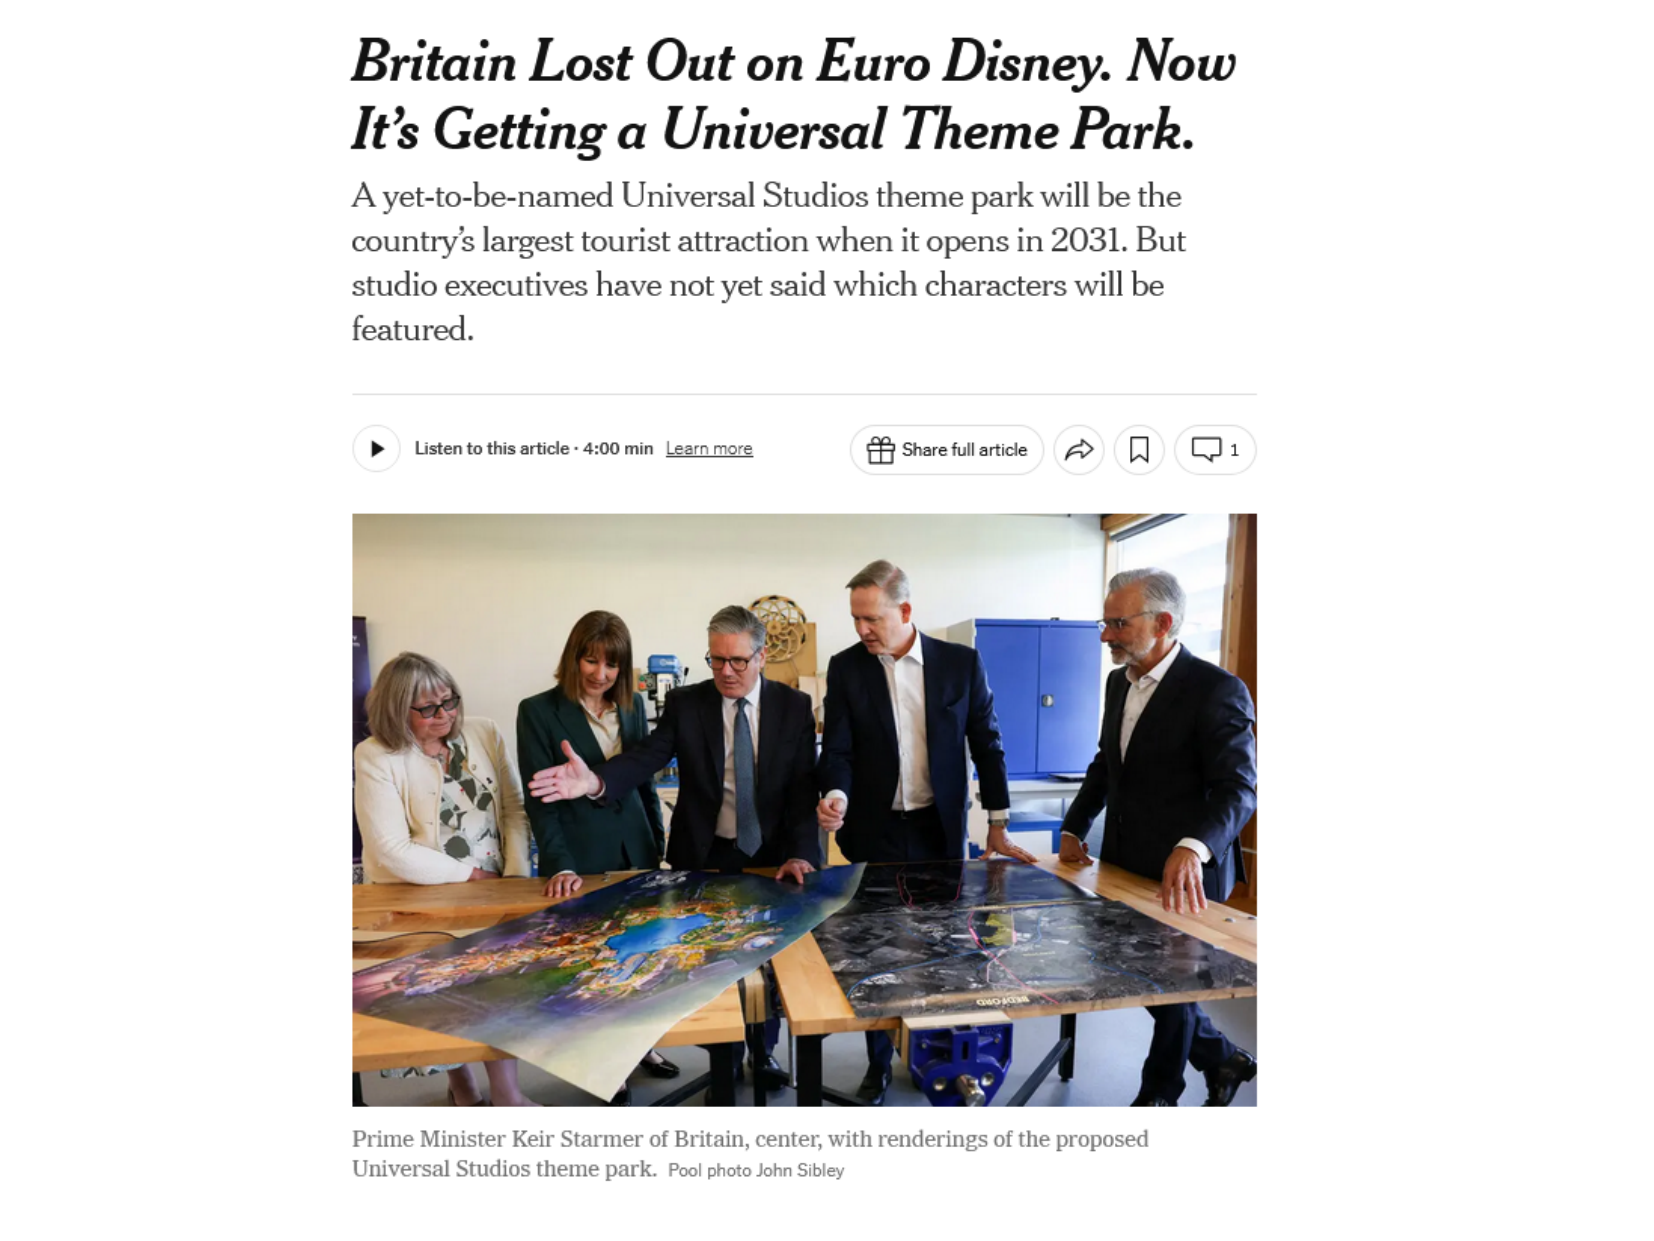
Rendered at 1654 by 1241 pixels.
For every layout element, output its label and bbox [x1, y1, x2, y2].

picture [318, 35, 1316, 1193]
